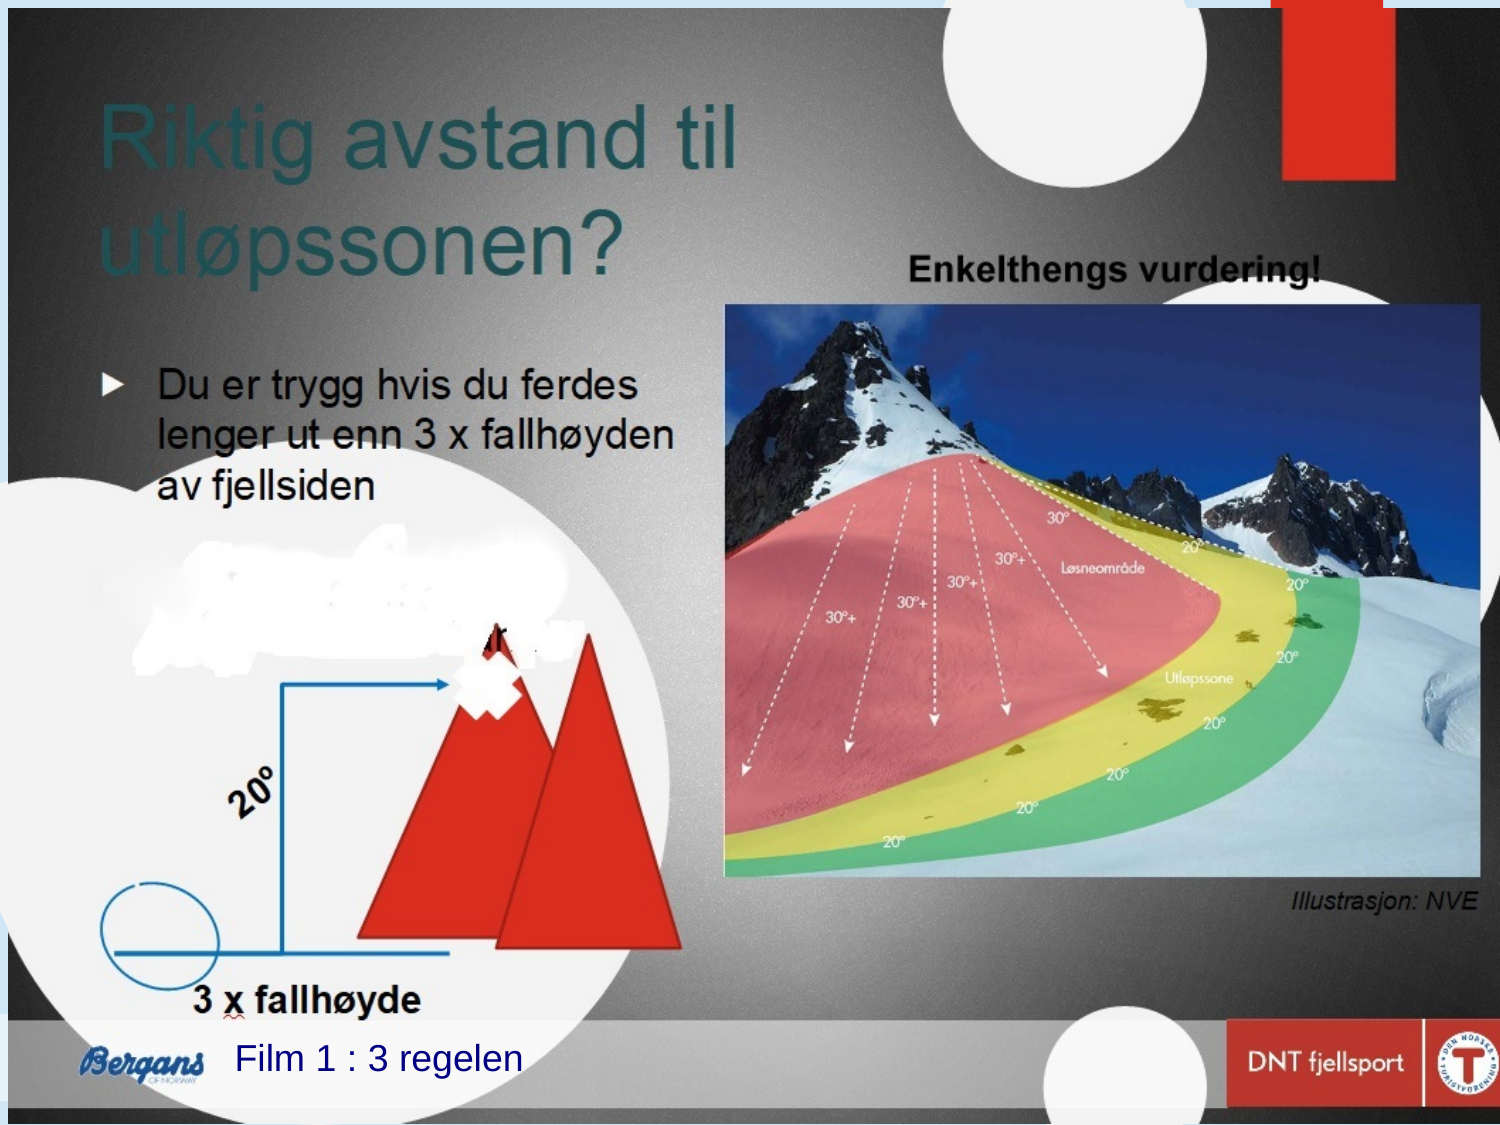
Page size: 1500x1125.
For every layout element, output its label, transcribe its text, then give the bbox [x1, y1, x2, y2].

picture [8, 8, 1500, 1124]
text_box [0, 1013, 8, 1102]
text_box Film 1 : 3 regelen [219, 1029, 1099, 1087]
